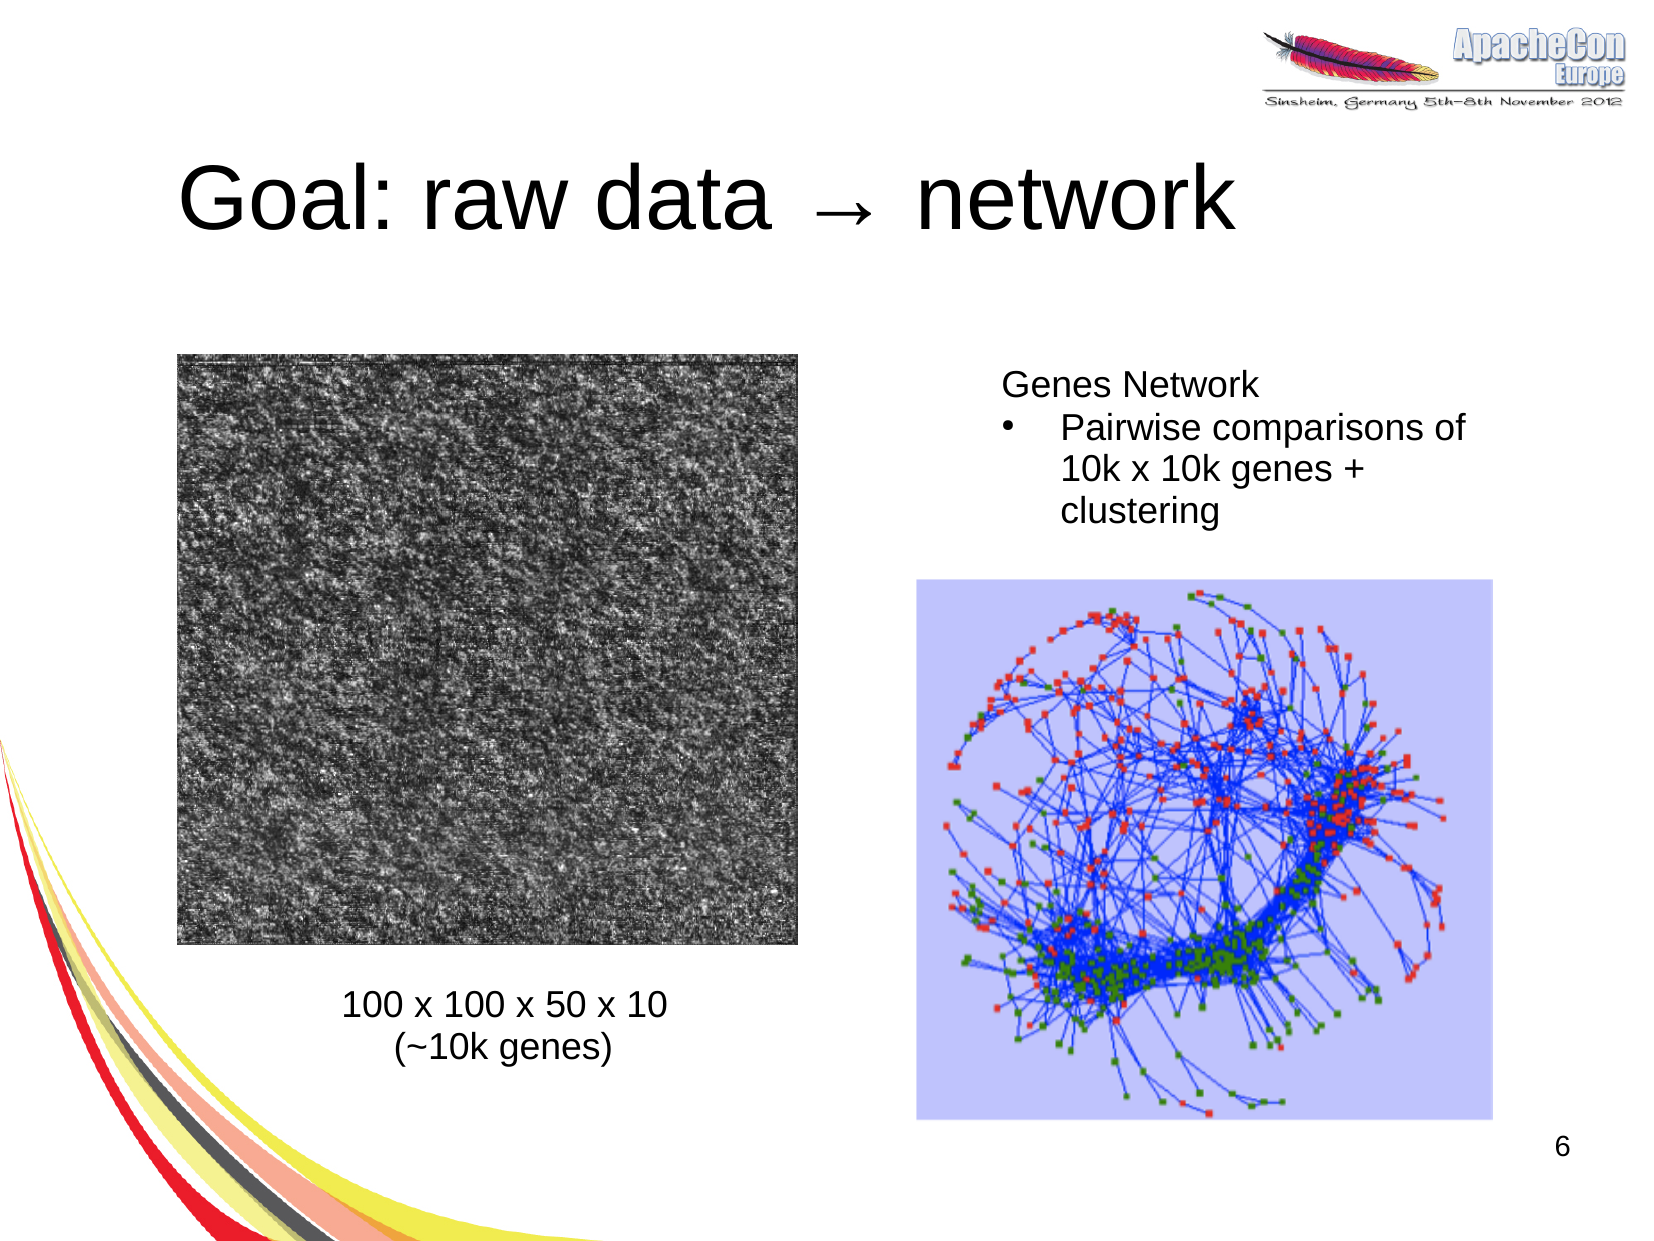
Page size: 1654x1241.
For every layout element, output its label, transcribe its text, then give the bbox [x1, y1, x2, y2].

text_box Genes Network Pairwise comparisons of 10k x 10k genes + clustering [986, 356, 1506, 540]
picture [0, 0, 1654, 1241]
text_box 100 x 100 x 50 x 10 (~10k genes) [295, 976, 709, 1152]
title Goal: raw data → network [177, 141, 1536, 254]
